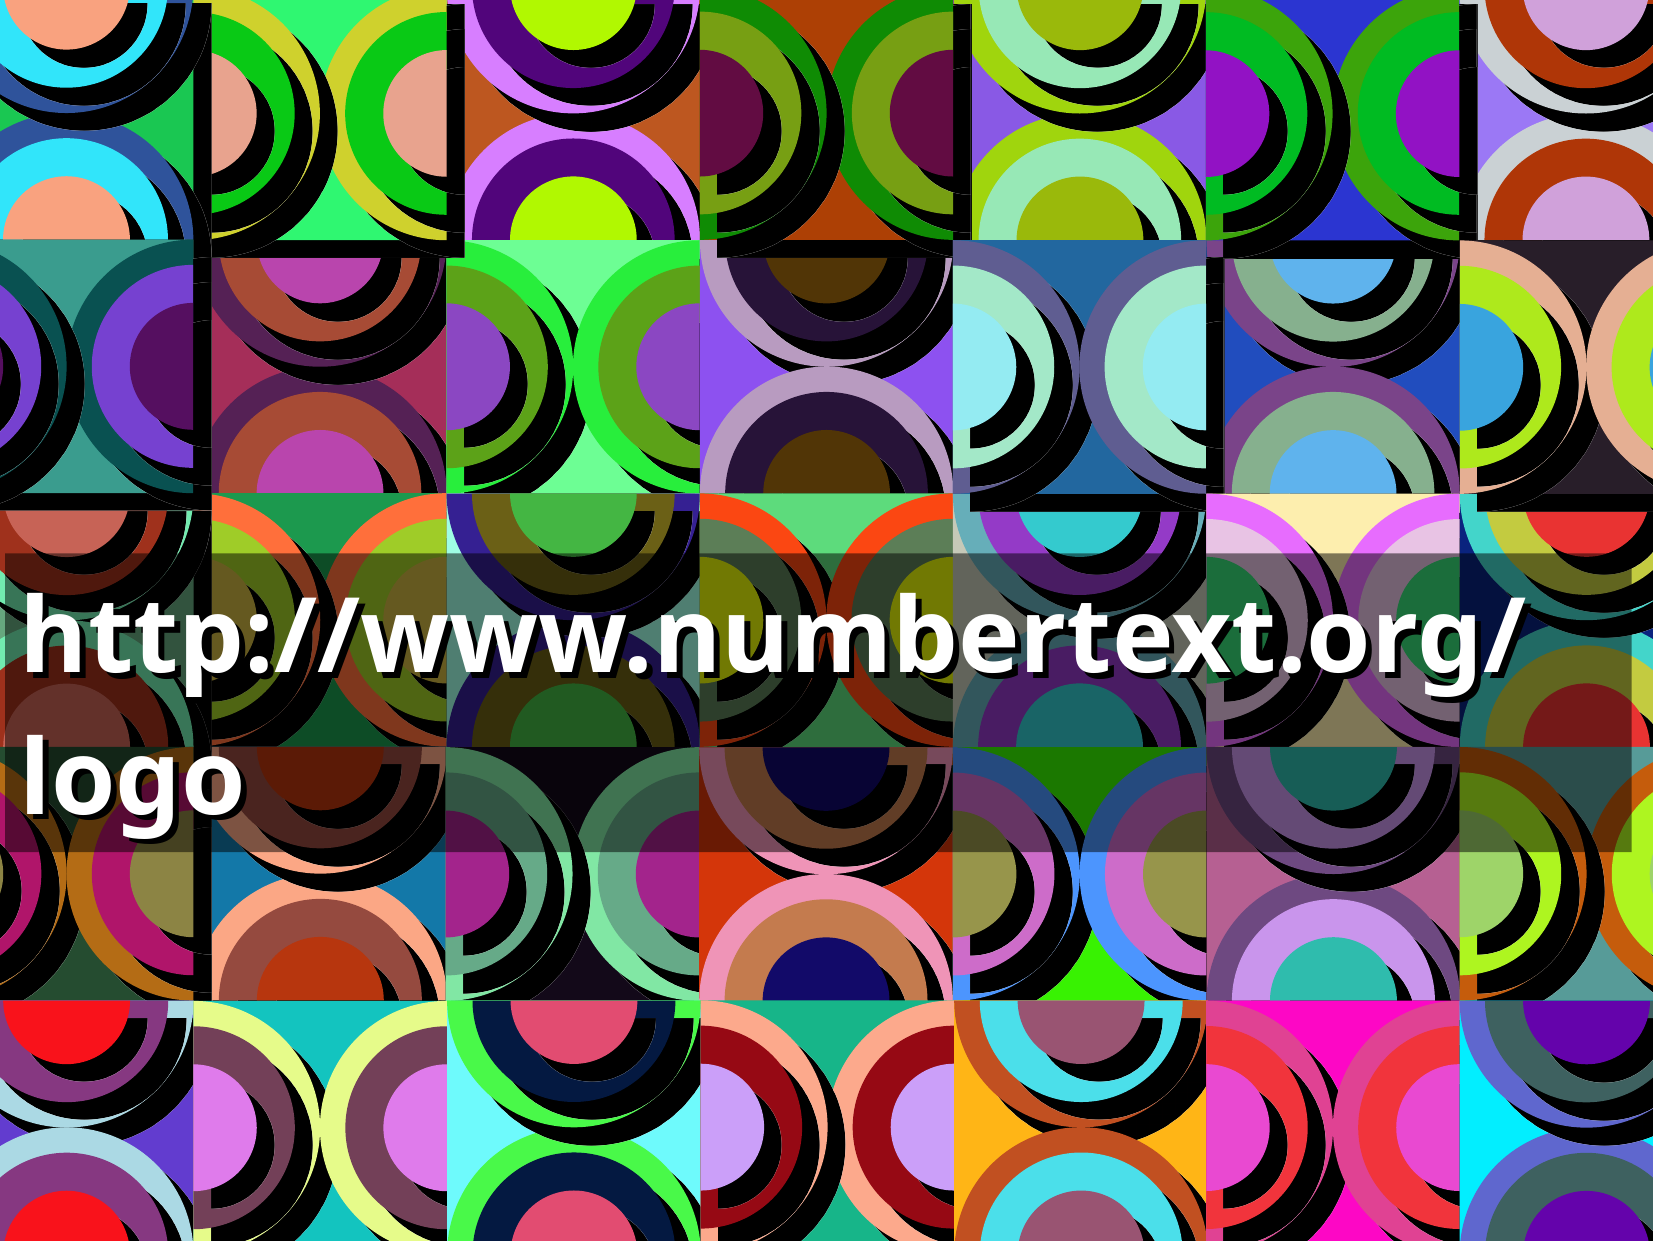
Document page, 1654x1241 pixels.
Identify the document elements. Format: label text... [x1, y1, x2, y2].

text_box http://www.numbertext.org/logo [5, 553, 1632, 688]
text_box [0, 0, 1653, 1241]
